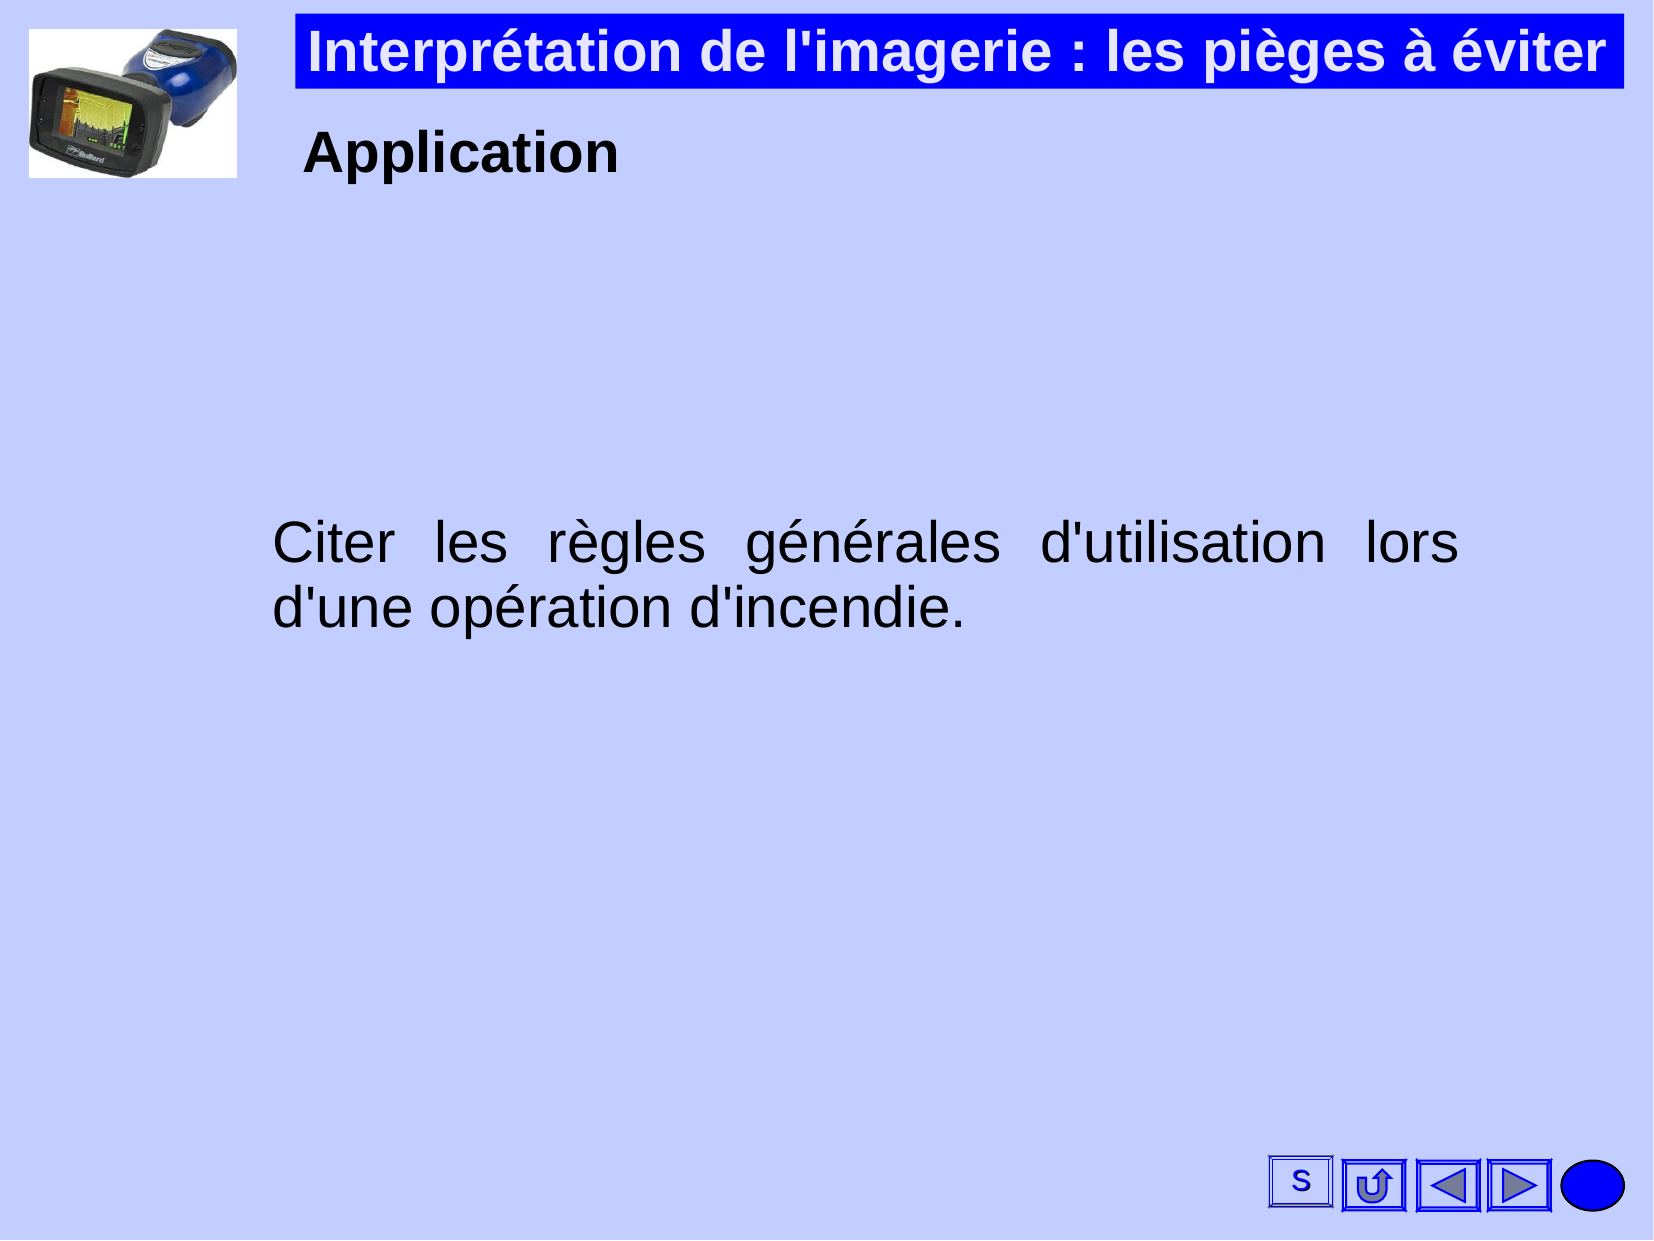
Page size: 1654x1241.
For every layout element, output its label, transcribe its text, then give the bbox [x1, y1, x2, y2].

picture [29, 29, 237, 178]
text_box Interprétation de l'imagerie : les pièges à éviter [295, 13, 1625, 89]
list Citer les règles générales d'utilisation lors d'une opération d'incendie. [201, 501, 1477, 722]
text_box [1561, 1160, 1625, 1211]
text_box Application [287, 112, 636, 193]
